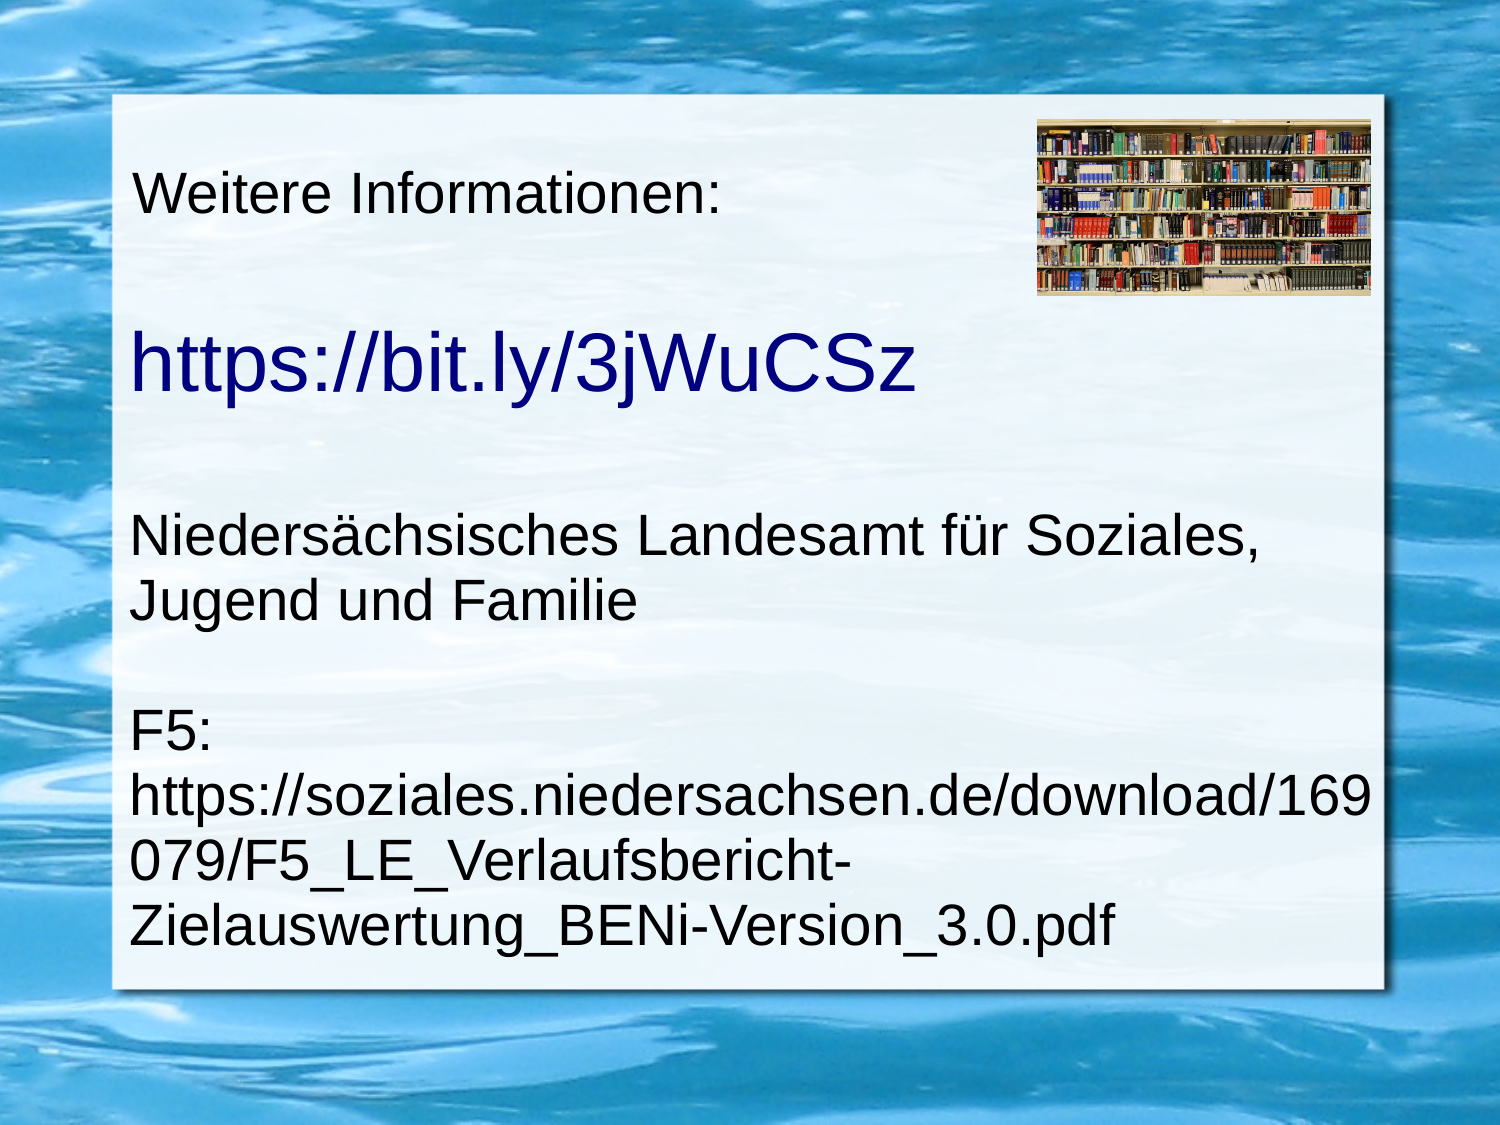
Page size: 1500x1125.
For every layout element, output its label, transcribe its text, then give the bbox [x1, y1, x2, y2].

picture [0, 0, 1500, 1125]
title https://bit.ly/3jWuCSz Niedersächsisches Landesamt für Soziales, Jugend und Familie F5: https://soziales.niedersachsen.de/download/169079/F5_LE_Verlaufsbericht-Zielauswertung_BENi-Version_3.0.pdf [129, 317, 1382, 957]
text_box Weitere Informationen: [118, 153, 1371, 603]
